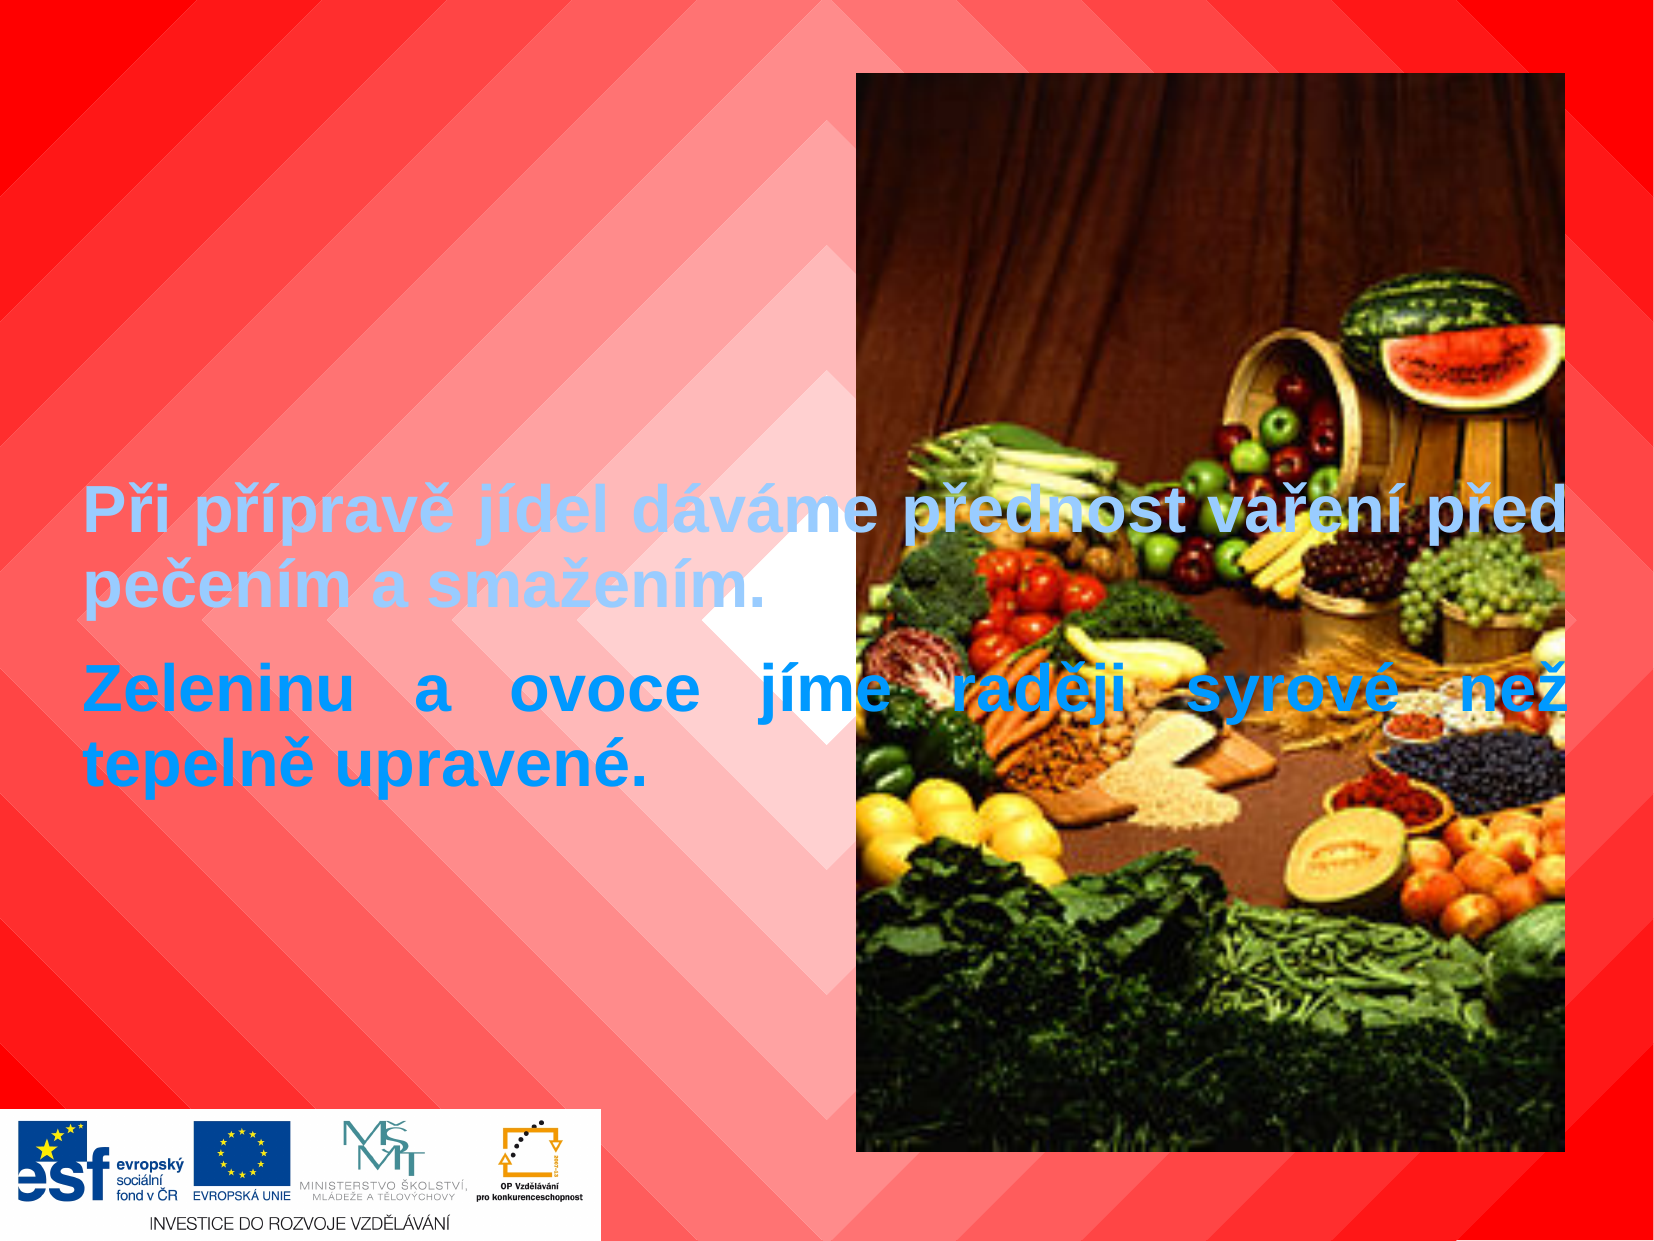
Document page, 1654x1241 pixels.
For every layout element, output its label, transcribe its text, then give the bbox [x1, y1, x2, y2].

picture [856, 801, 1565, 1152]
picture [0, 1109, 601, 1241]
picture [856, 73, 1565, 472]
list Při přípravě jídel dáváme přednost vaření před pečením a smažením. Zeleninu a ovoce jíme raději syrové než tepelně upravené. [82, 472, 1571, 801]
